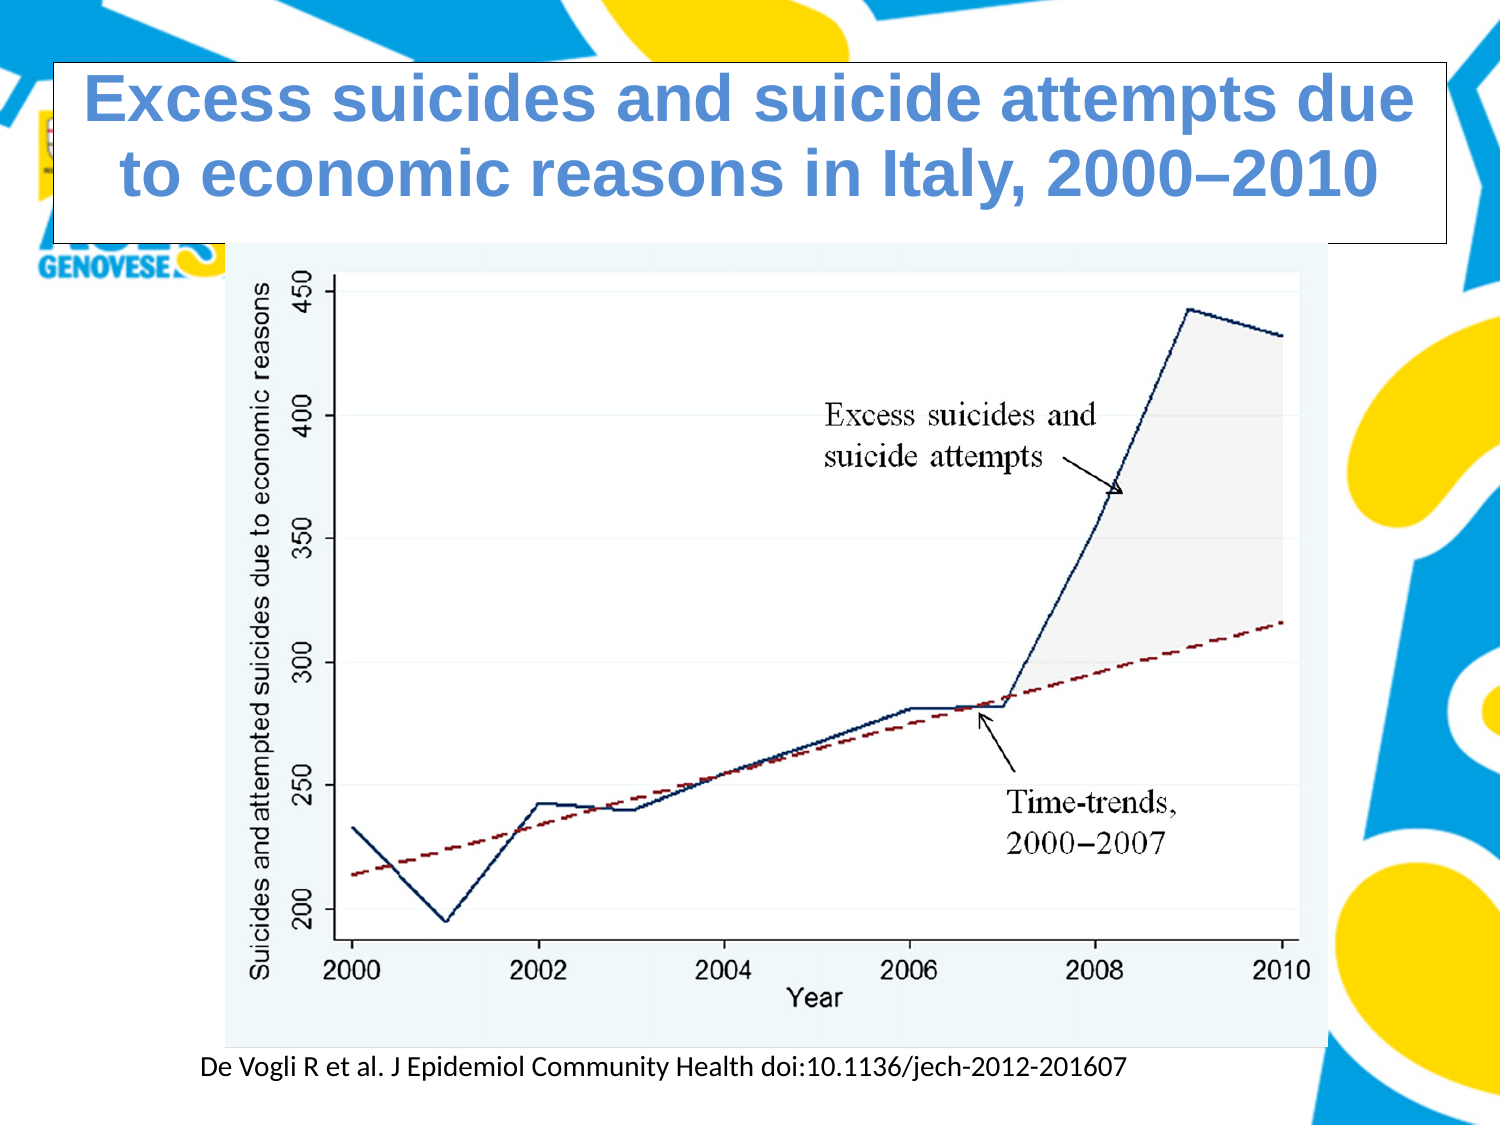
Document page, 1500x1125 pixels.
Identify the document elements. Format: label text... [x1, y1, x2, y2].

text_box De Vogli R et al. J Epidemiol Community Health doi:10.1136/jech-2012-201607 [200, 1050, 1274, 1078]
text_box Excess suicides and suicide attempts due to economic reasons in Italy, 2000–2010 [53, 62, 1447, 244]
picture [225, 243, 1328, 1047]
